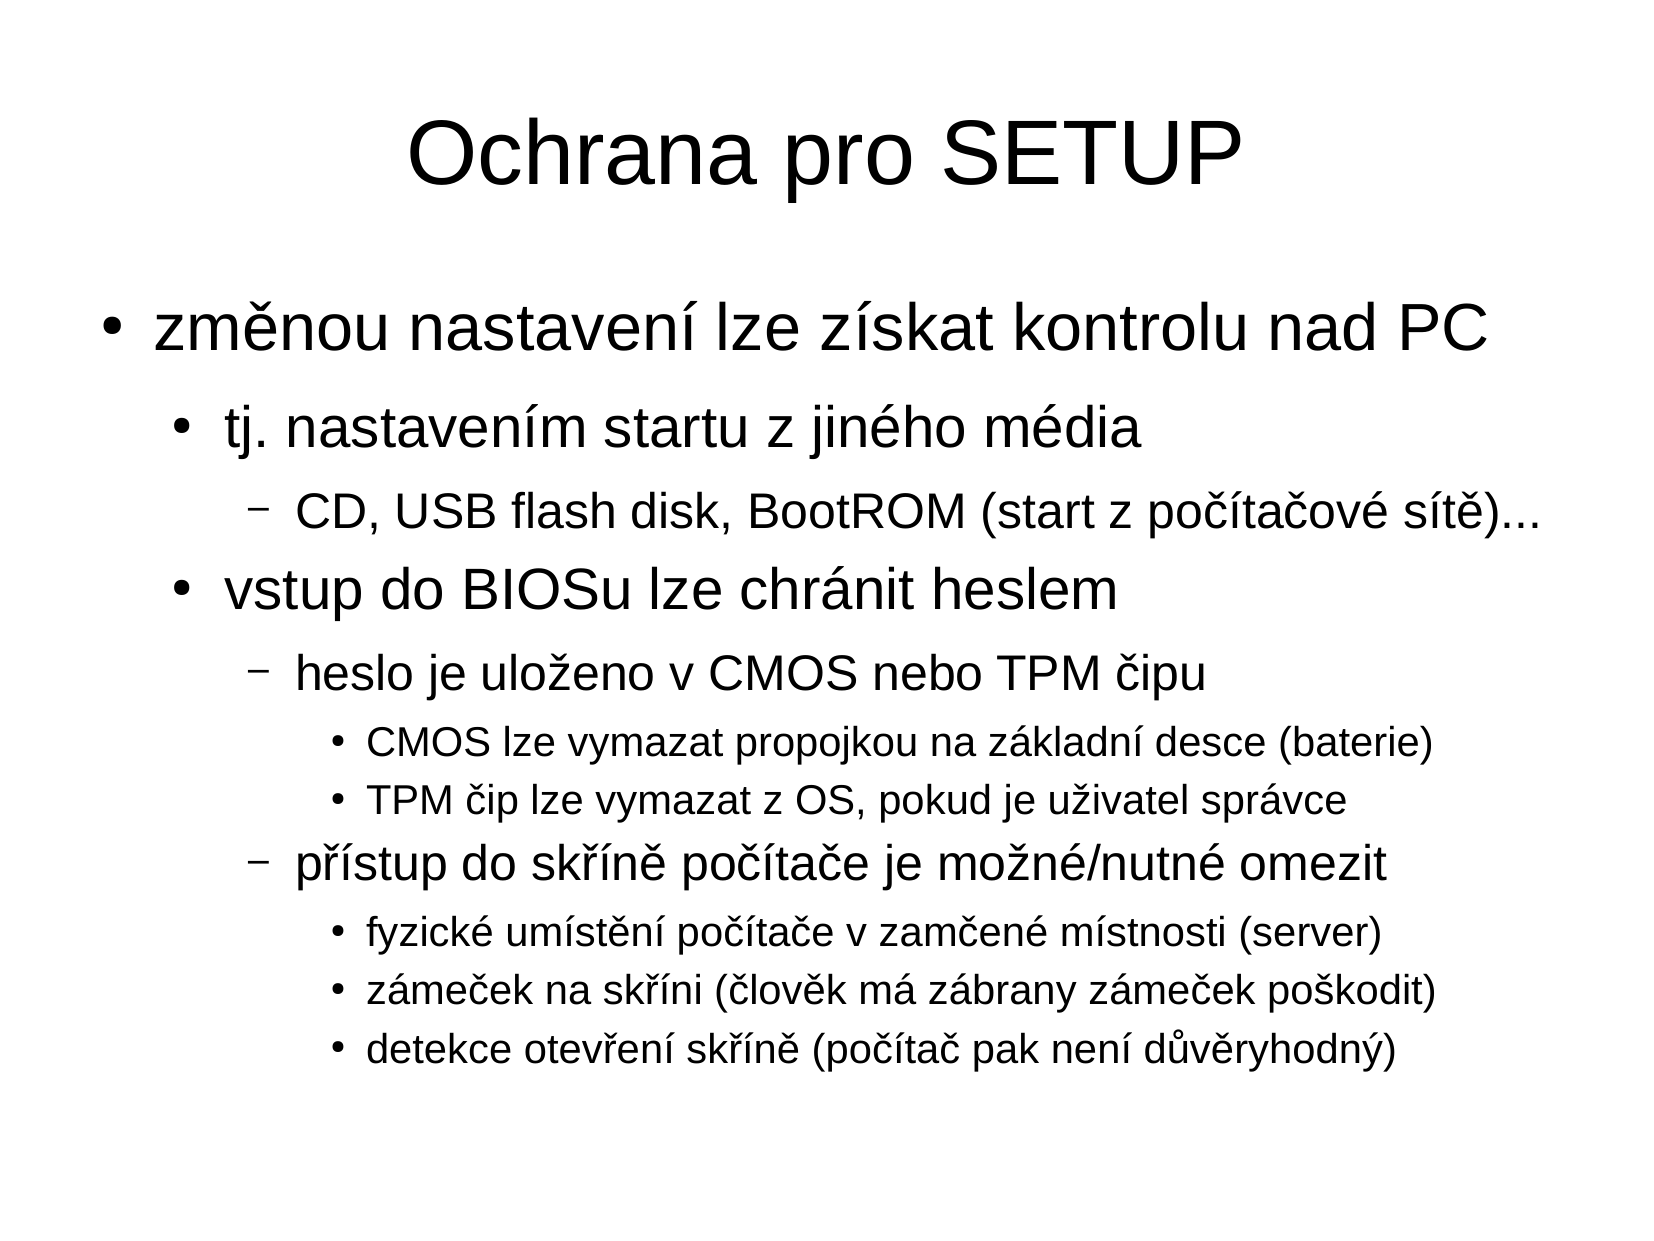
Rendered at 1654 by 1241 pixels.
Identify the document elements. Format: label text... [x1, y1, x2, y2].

list změnou nastavení lze získat kontrolu nad PC tj. nastavením startu z jiného média CD, USB flash disk, BootROM (start z počítačové sítě)... vstup do BIOSu lze chránit heslem heslo je uloženo v CMOS nebo TPM čipu CMOS lze vymazat propojkou na základní desce (baterie) TPM čip lze vymazat z OS, pokud je uživatel správce přístup do skříně počítače je možné/nutné omezit fyzické umístění počítače v zamčené místnosti (server) zámeček na skříni (člověk má zábrany zámeček poškodit) detekce otevření skříně (počítač pak není důvěryhodný) [82, 290, 1571, 1072]
title Ochrana pro SETUP [82, 49, 1571, 257]
